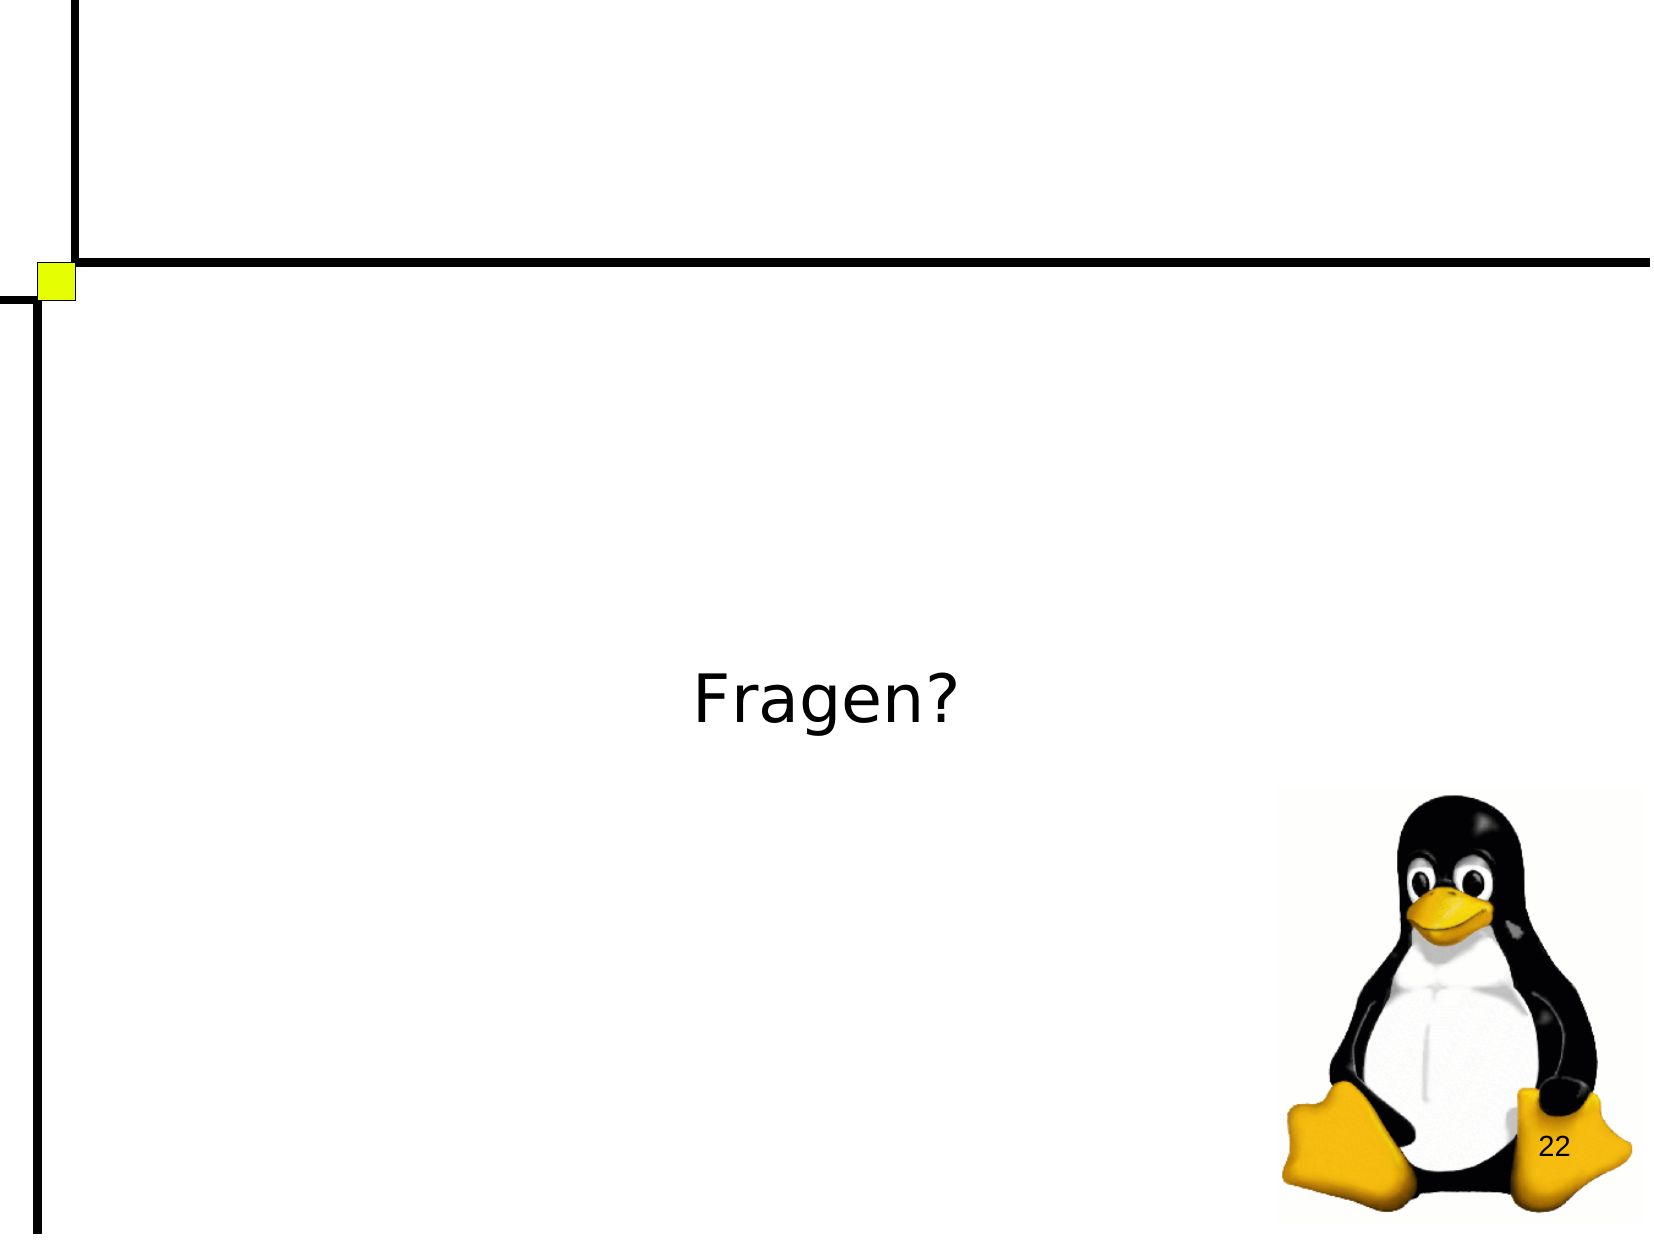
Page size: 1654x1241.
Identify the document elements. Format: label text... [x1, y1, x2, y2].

picture [1275, 787, 1642, 1223]
subtitle Fragen? [82, 290, 1571, 1109]
